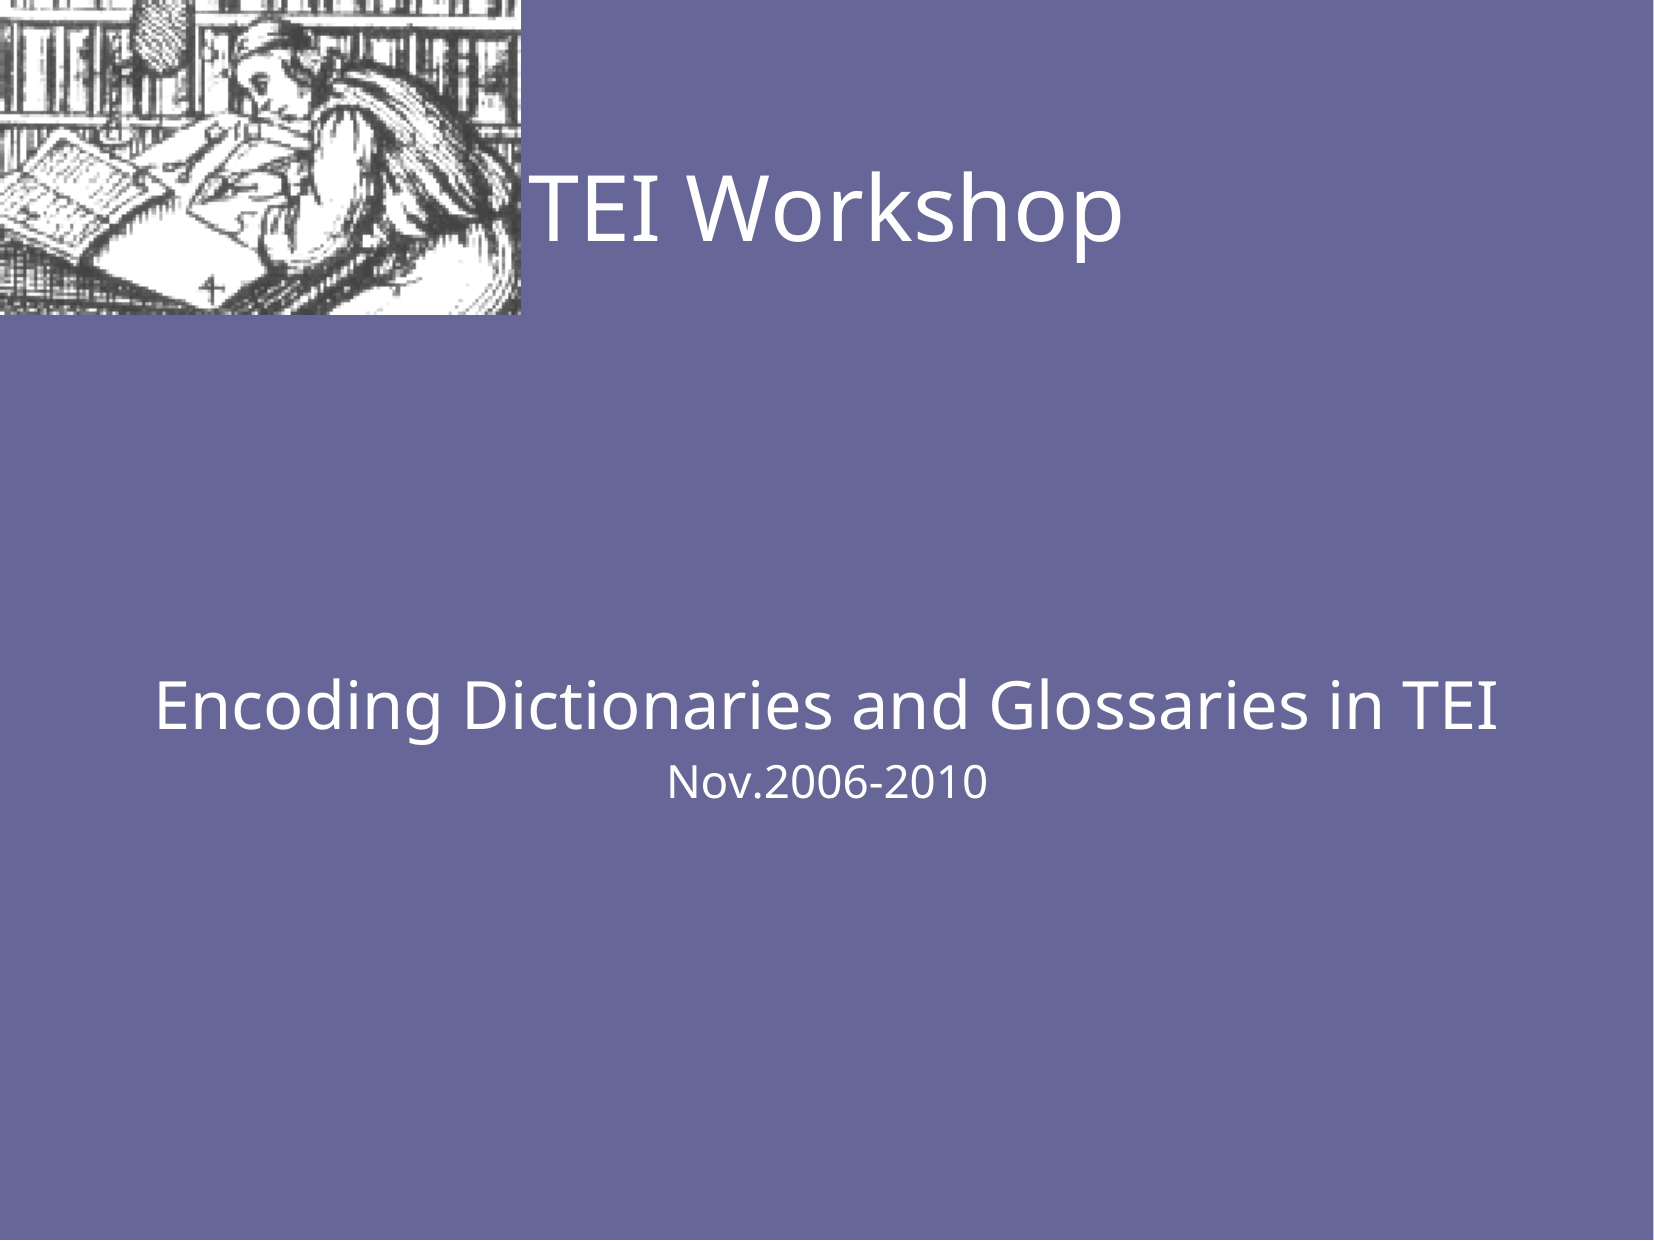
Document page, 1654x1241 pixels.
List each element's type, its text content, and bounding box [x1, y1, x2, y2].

picture [0, 0, 521, 315]
subtitle Encoding Dictionaries and Glossaries in TEI Nov.2006-2010 [121, 344, 1534, 1127]
title TEI Workshop [521, 102, 1534, 310]
